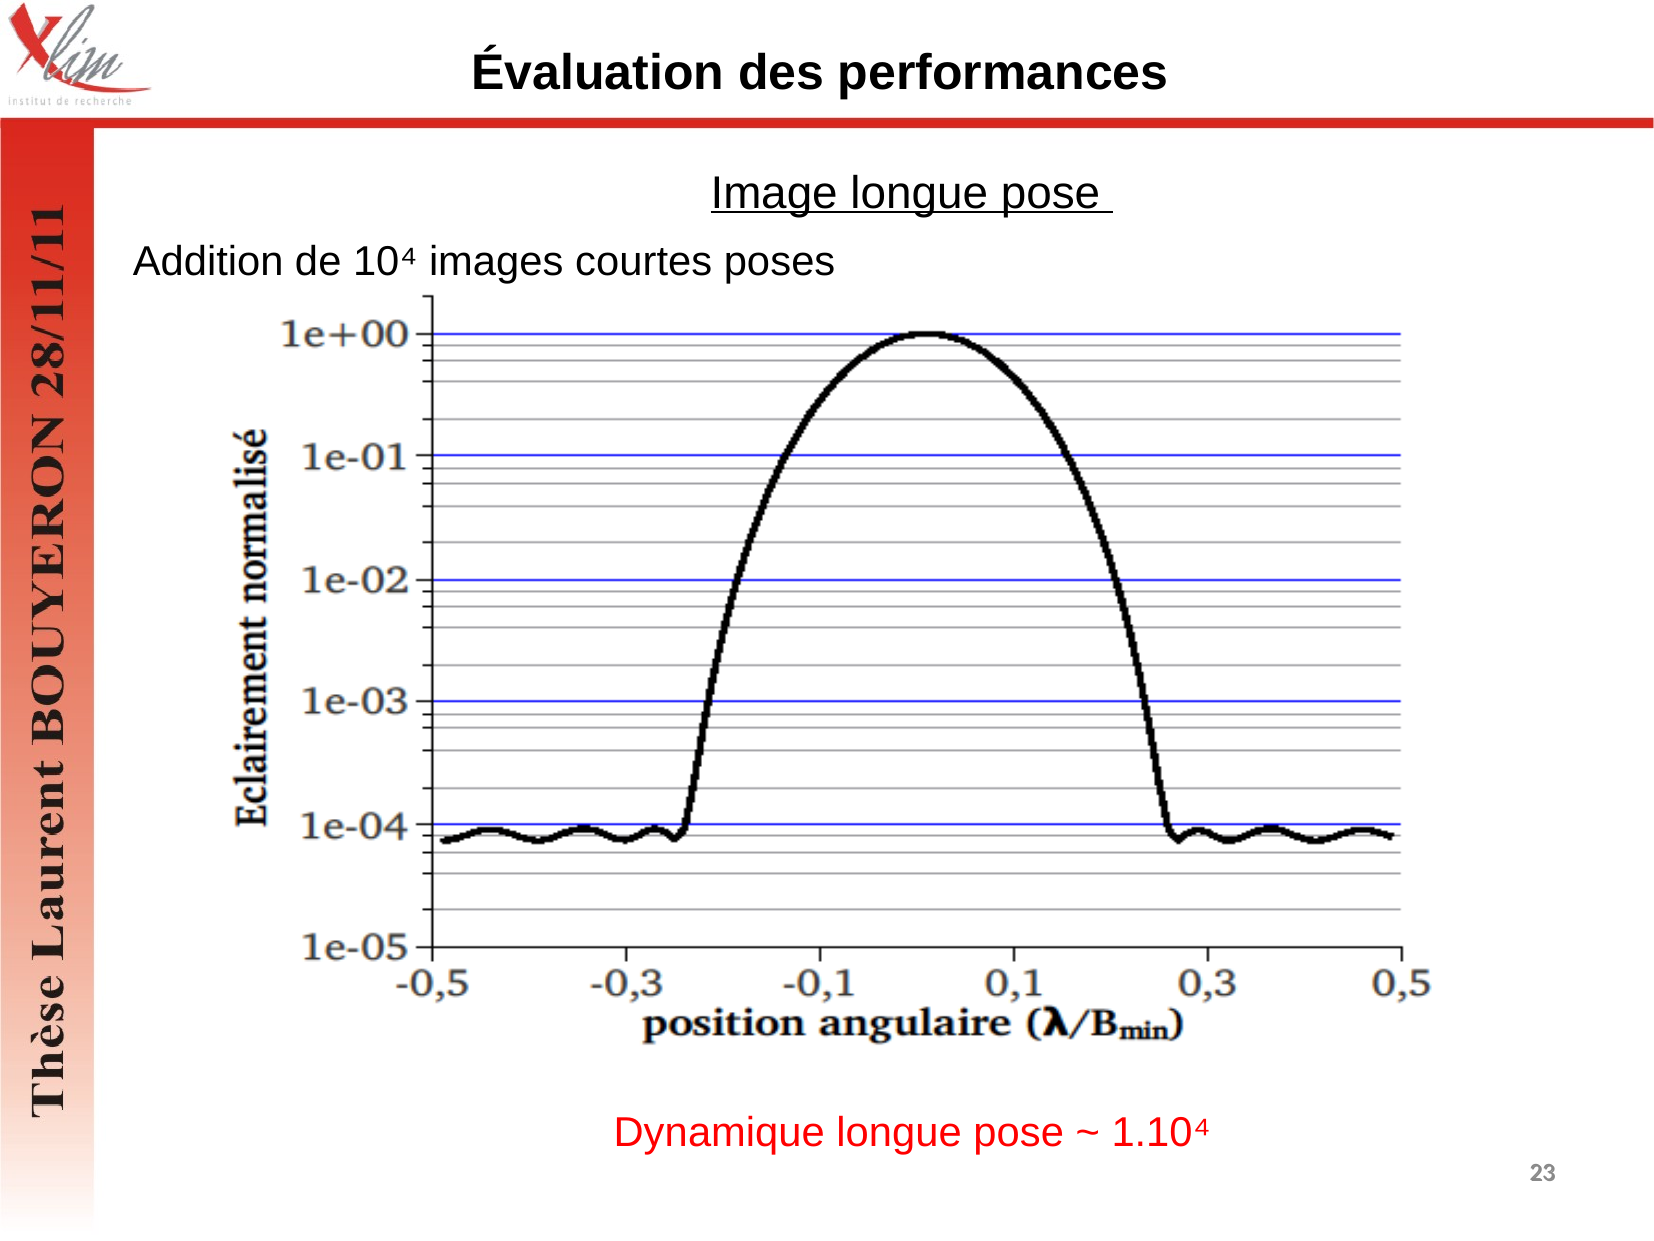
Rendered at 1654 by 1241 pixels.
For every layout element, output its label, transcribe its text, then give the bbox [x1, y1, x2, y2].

text_box <numéro> [1185, 1129, 1571, 1213]
text_box Évaluation des performances [410, 31, 1231, 108]
chart [214, 291, 1434, 1047]
text_box Dynamique longue pose ~ 1.10⁴ [598, 1097, 1287, 1169]
text_box Addition de 10⁴ images courtes poses [118, 230, 945, 292]
picture [0, 0, 1654, 1241]
text_box Image longue pose [695, 159, 1129, 226]
